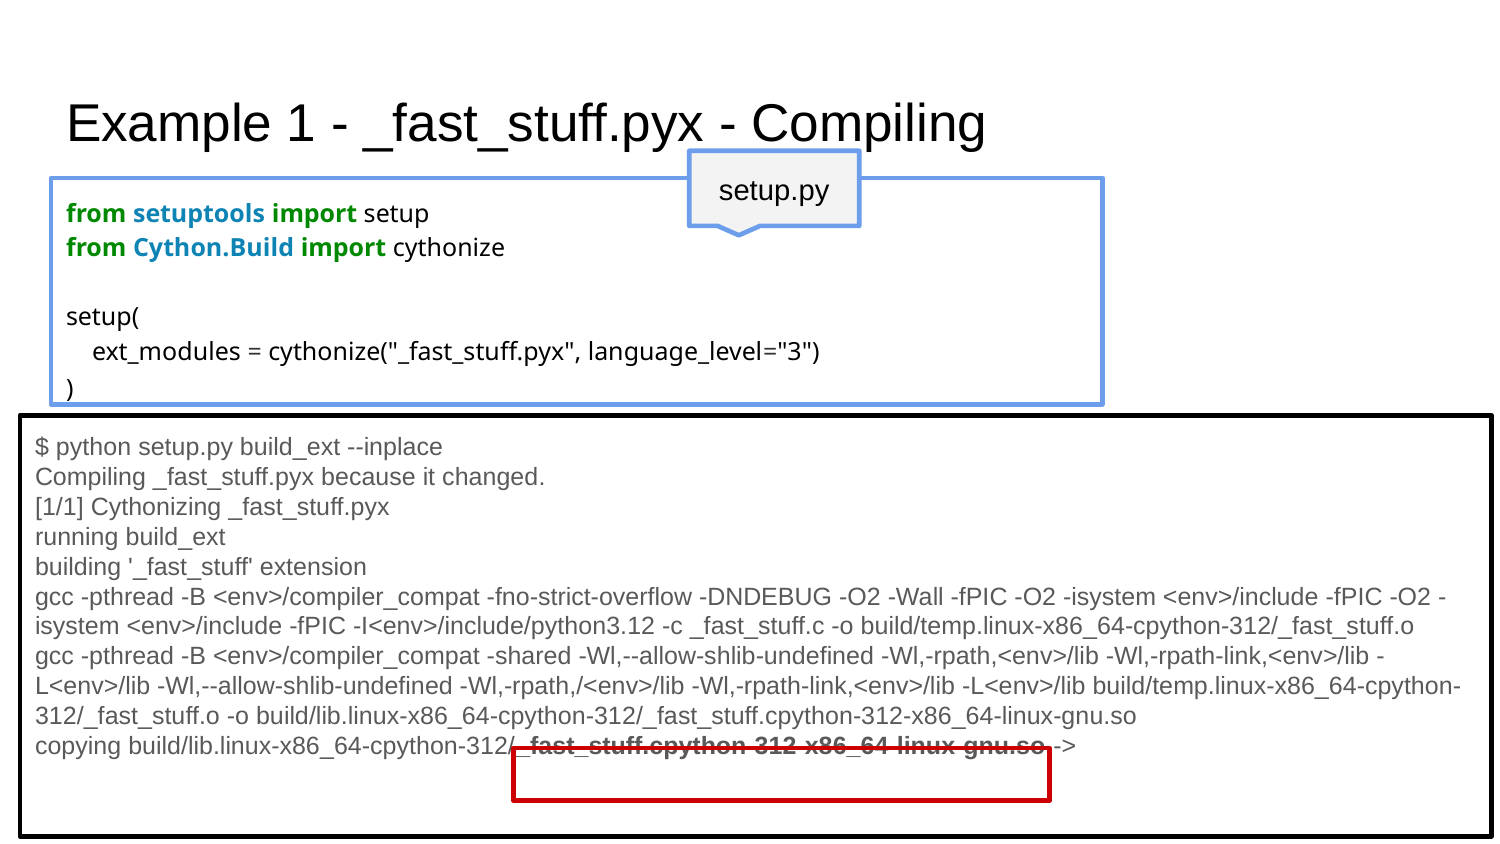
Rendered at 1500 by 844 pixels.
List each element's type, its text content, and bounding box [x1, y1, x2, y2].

text_box setup.py [689, 150, 860, 236]
list from setuptools import setup from Cython.Build import cythonize setup( ext_modules = cythonize("_fast_stuff.pyx", language_level="3") ) [51, 177, 1103, 405]
text_box $ python setup.py build_ext --inplace Compiling _fast_stuff.pyx because it changed. [1/1] Cythonizing _fast_stuff.pyx running build_ext building '_fast_stuff' extension gcc -pthread -B <env>/compiler_compat -fno-strict-overflow -DNDEBUG -O2 -Wall -fPIC -O2 -isystem <env>/include -fPIC -O2 -isystem <env>/include -fPIC -I<env>/include/python3.12 -c _fast_stuff.c -o build/temp.linux-x86_64-cpython-312/_fast_stuff.o gcc -pthread -B <env>/compiler_compat -shared -Wl,--allow-shlib-undefined -Wl,-rpath,<env>/lib -Wl,-rpath-link,<env>/lib -L<env>/lib -Wl,--allow-shlib-undefined -Wl,-rpath,/<env>/lib -Wl,-rpath-link,<env>/lib -L<env>/lib build/temp.linux-x86_64-cpython-312/_fast_stuff.o -o build/lib.linux-x86_64-cpython-312/_fast_stuff.cpython-312-x86_64-linux-gnu.so copying build/lib.linux-x86_64-cpython-312/_fast_stuff.cpython-312-x86_64-linux-gnu.so -> [20, 415, 1492, 837]
title Example 1 - _fast_stuff.pyx - Compiling [51, 72, 1449, 167]
